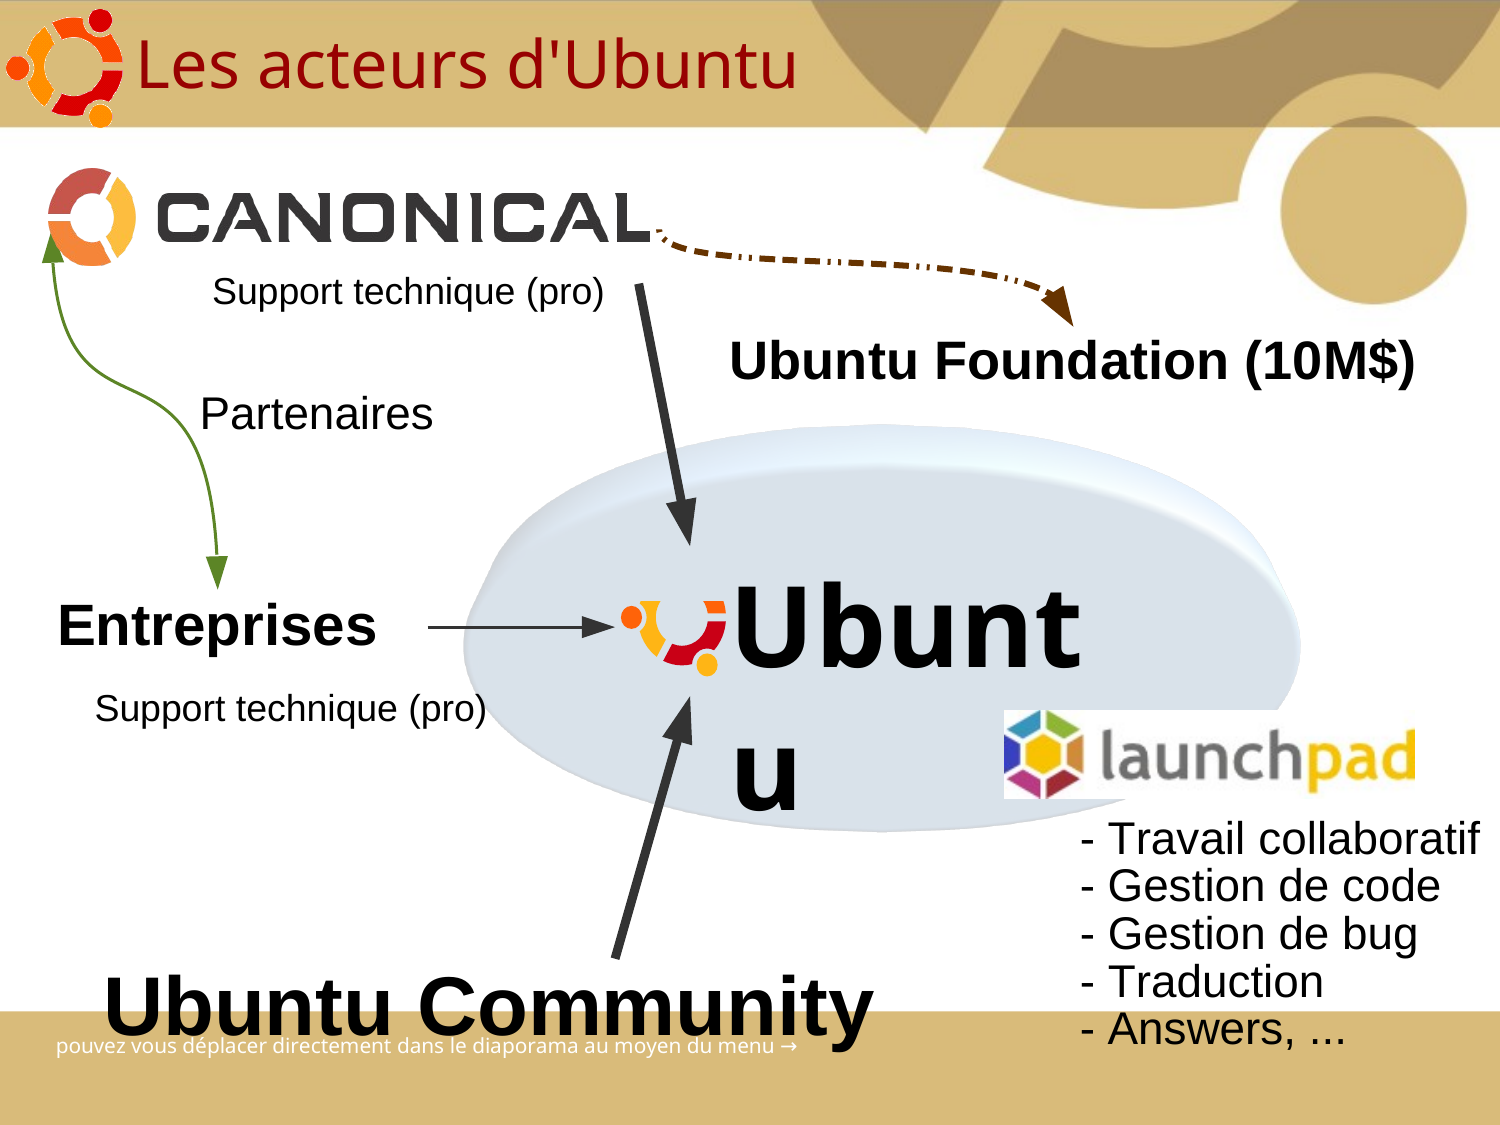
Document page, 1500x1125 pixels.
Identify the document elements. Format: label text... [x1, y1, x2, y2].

title Critères de choix [683, 435, 1267, 557]
text_box Ubuntu Community [88, 958, 890, 1067]
text_box Ubuntu [715, 546, 1137, 697]
picture [617, 601, 730, 677]
text_box Ubuntu Foundation (10M$) [714, 326, 1433, 403]
title Les acteurs d'Ubuntu [135, 0, 1417, 144]
picture [1004, 710, 1415, 799]
text_box Partenaires [184, 384, 449, 451]
text_box Support technique (pro) [197, 266, 621, 323]
picture [0, 0, 1500, 557]
text_box - Travail collaboratif - Gestion de code - Gestion de bug - Traduction - Answers, ... [1065, 808, 1500, 1066]
text_box Entreprises [42, 589, 394, 670]
text_box Support technique (pro) [79, 682, 503, 740]
